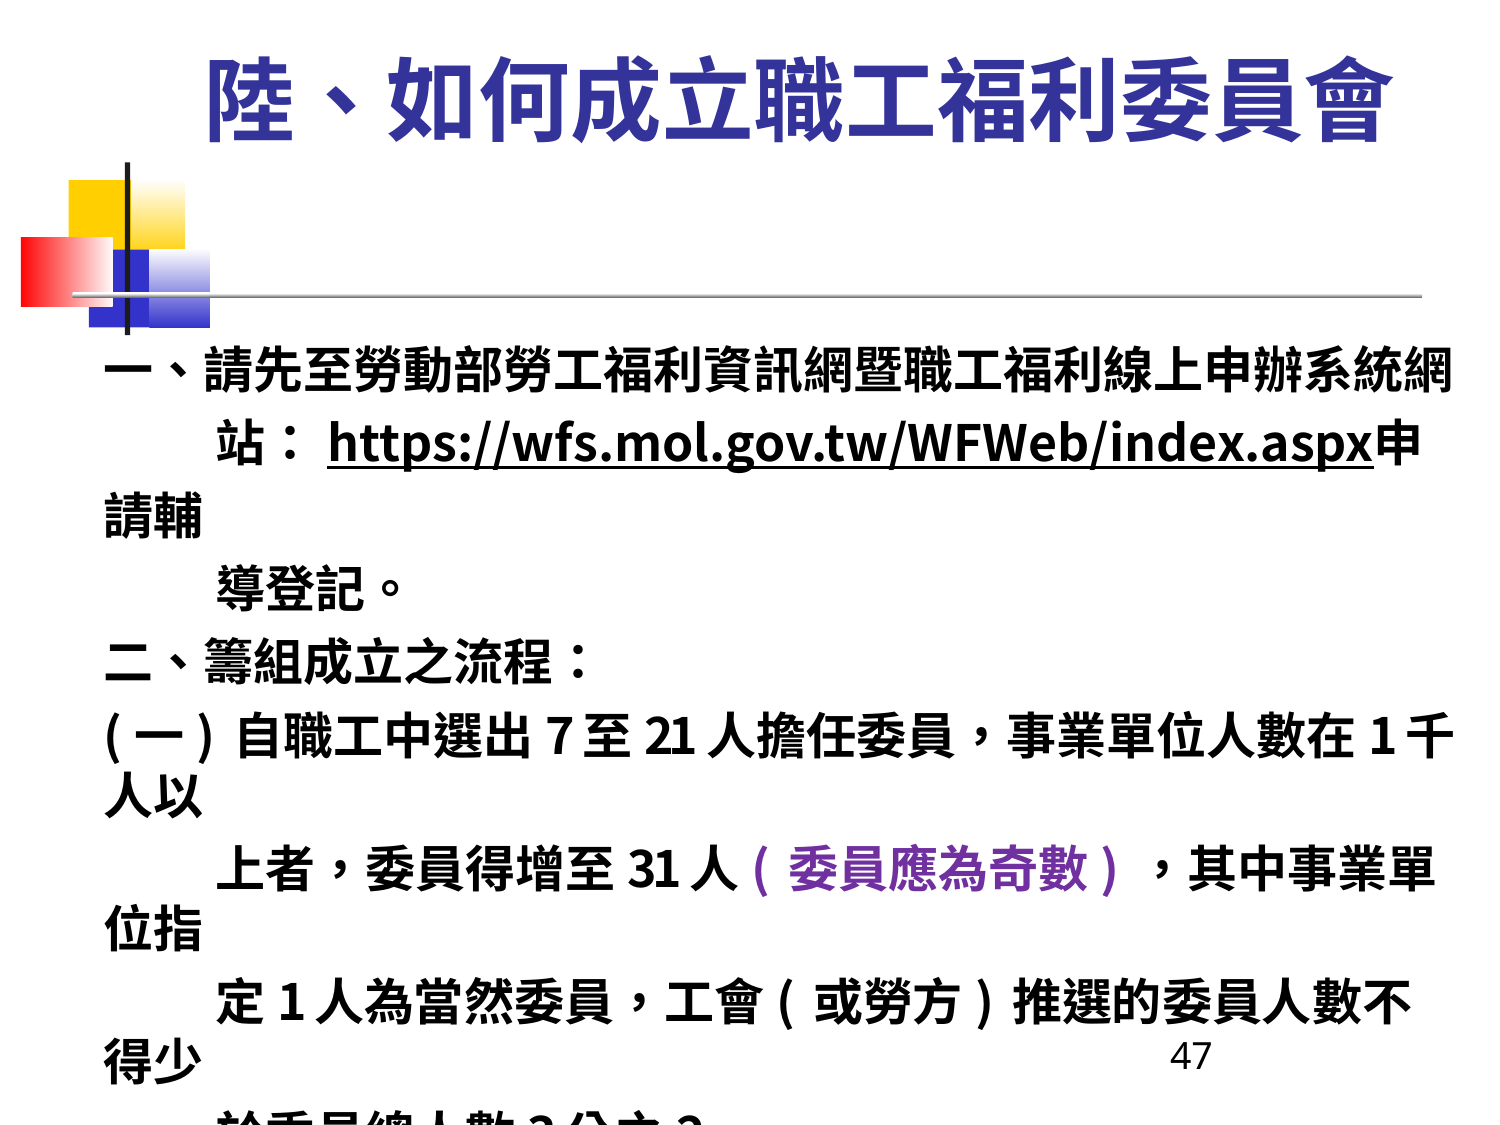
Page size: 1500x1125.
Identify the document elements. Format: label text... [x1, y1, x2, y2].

slide_number <編號> [1155, 1024, 1468, 1100]
list 一、請先至勞動部勞工福利資訊網暨職工福利線上申辦系統網 站：https://wfs.mol.gov.tw/WFWeb/index.aspx申請輔 導登記。 二、籌組成立之流程： (一)自職工中選出7至21人擔任委員，事業單位人數在1千人以 上者，委員得增至31人(委員應為奇數)，其中事業單位指 定1人為當然委員，工會(或勞方)推選的委員人數不得少 於委員總人數3分之2。 (二)委員互選1人為主任委員，並得互選副主任委員1人。 [88, 331, 1471, 1059]
title 陸、如何成立職工福利委員會 [188, 35, 1468, 275]
